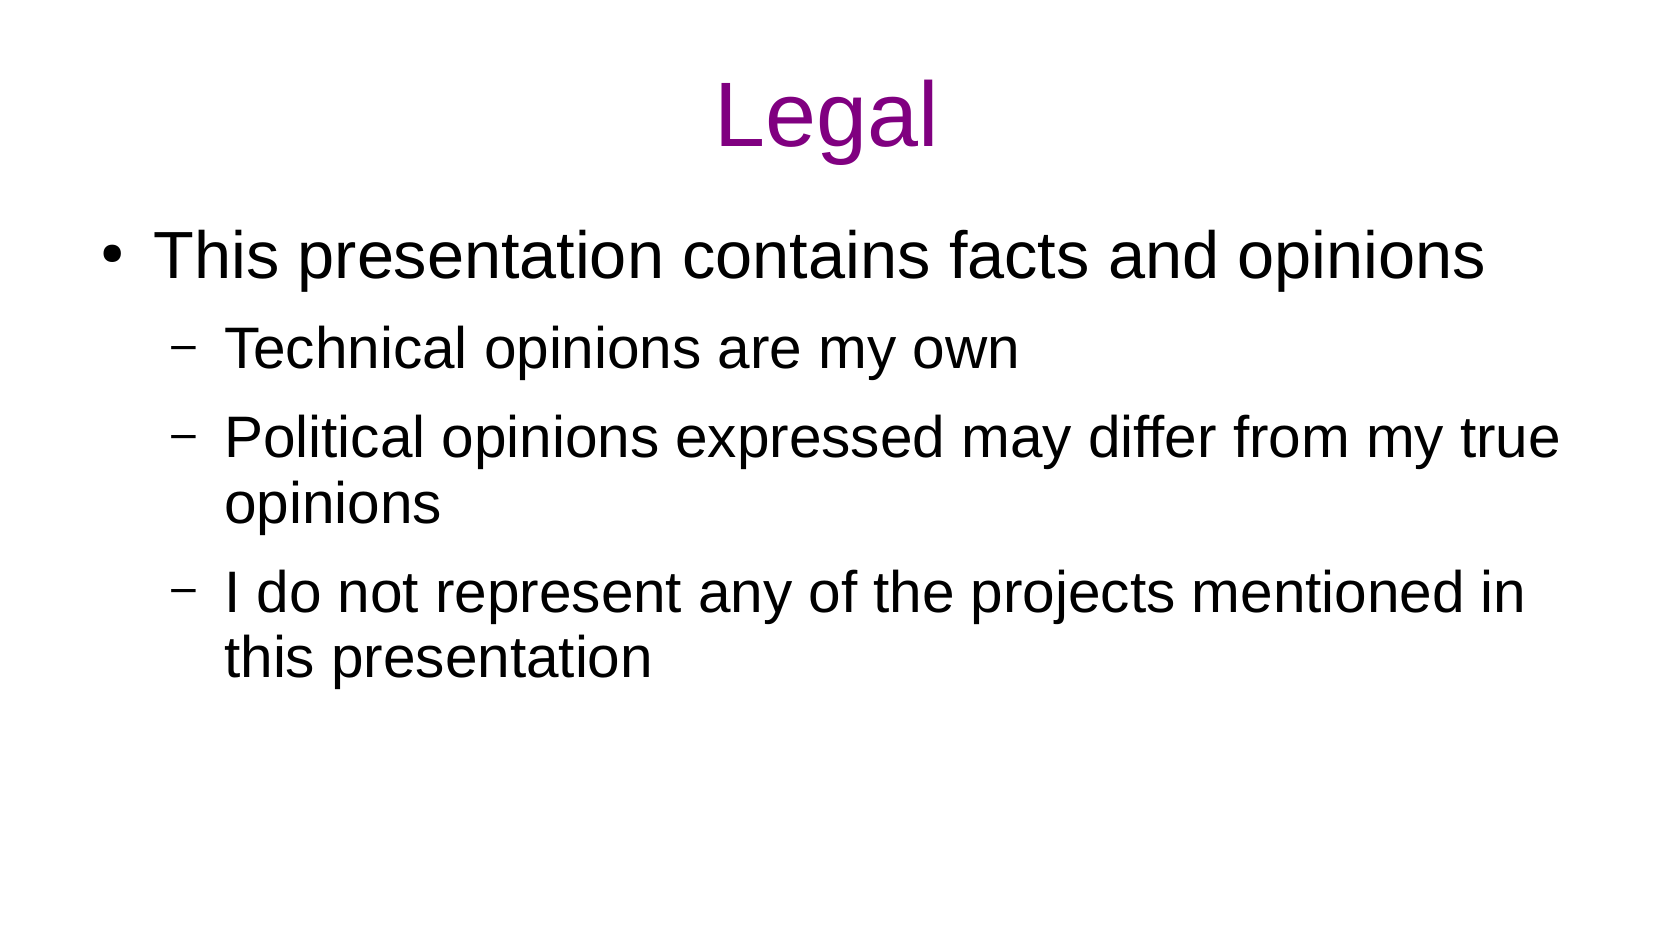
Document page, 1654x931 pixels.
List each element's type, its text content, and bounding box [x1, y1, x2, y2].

list This presentation contains facts and opinions Technical opinions are my own Political opinions expressed may differ from my true opinions I do not represent any of the projects mentioned in this presentation [82, 217, 1571, 757]
title Legal [82, 37, 1571, 193]
